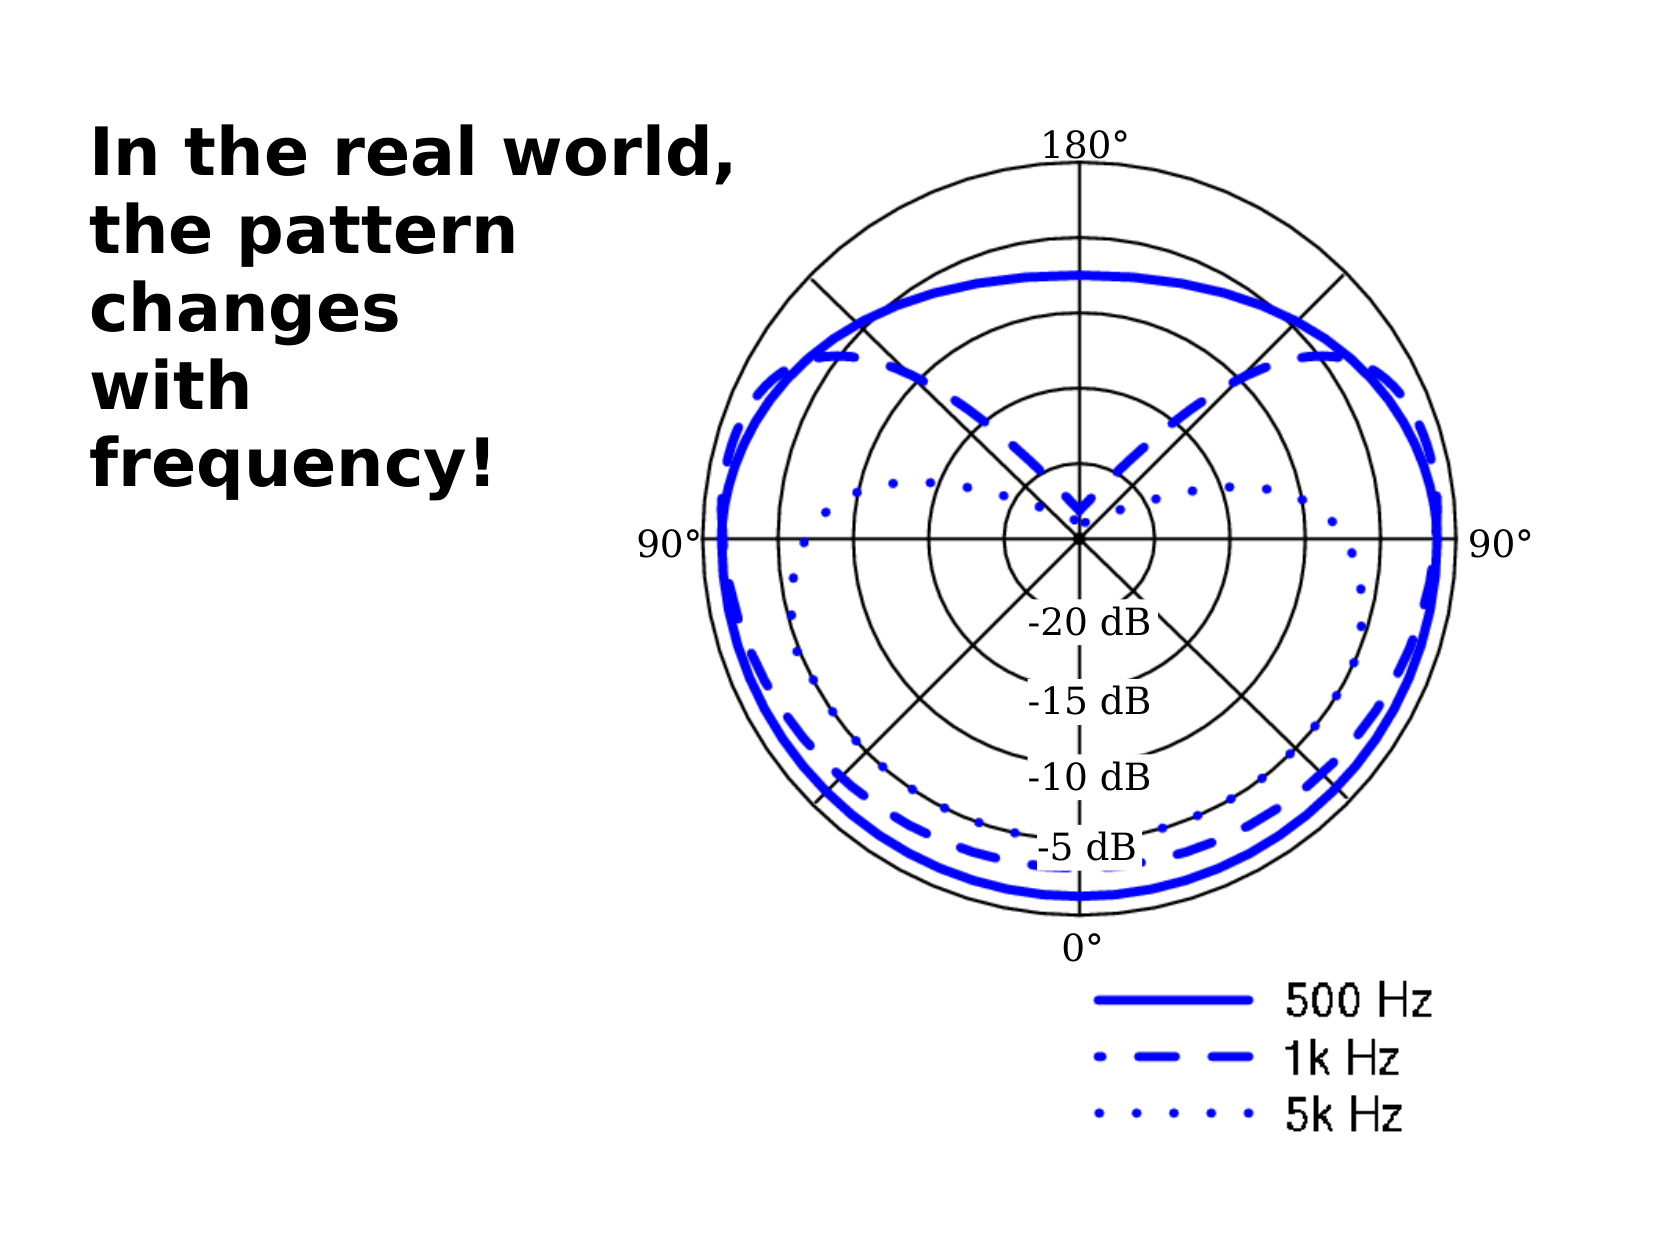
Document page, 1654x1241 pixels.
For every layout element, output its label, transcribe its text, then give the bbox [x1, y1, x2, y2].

text_box 180° [1040, 122, 1135, 169]
picture [666, 142, 1496, 1163]
text_box 90° [636, 521, 706, 568]
text_box -20 dB [1027, 599, 1158, 646]
text_box 90° [1467, 521, 1538, 568]
text_box -15 dB [1027, 679, 1158, 725]
text_box In the real world, the pattern changes with frequency! [89, 113, 739, 503]
text_box -5 dB [1037, 824, 1143, 871]
text_box -10 dB [1027, 754, 1158, 801]
text_box 0° [1061, 925, 1107, 972]
